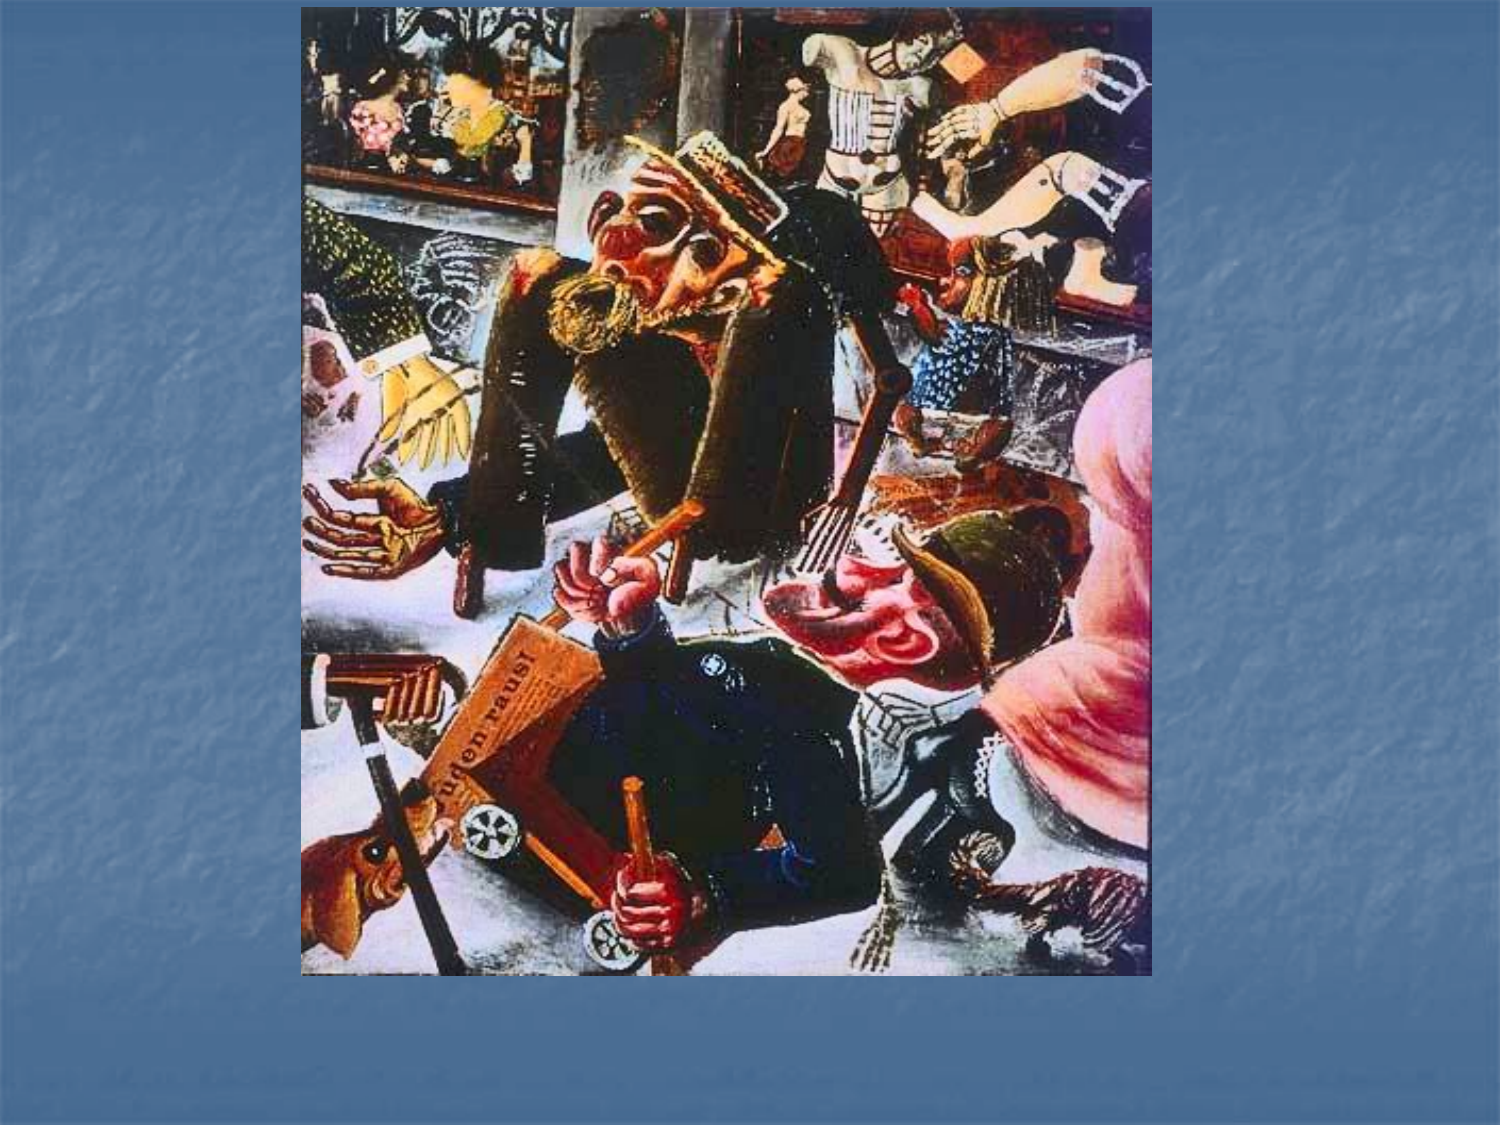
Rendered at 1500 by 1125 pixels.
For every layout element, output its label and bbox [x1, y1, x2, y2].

picture [301, 7, 1152, 976]
